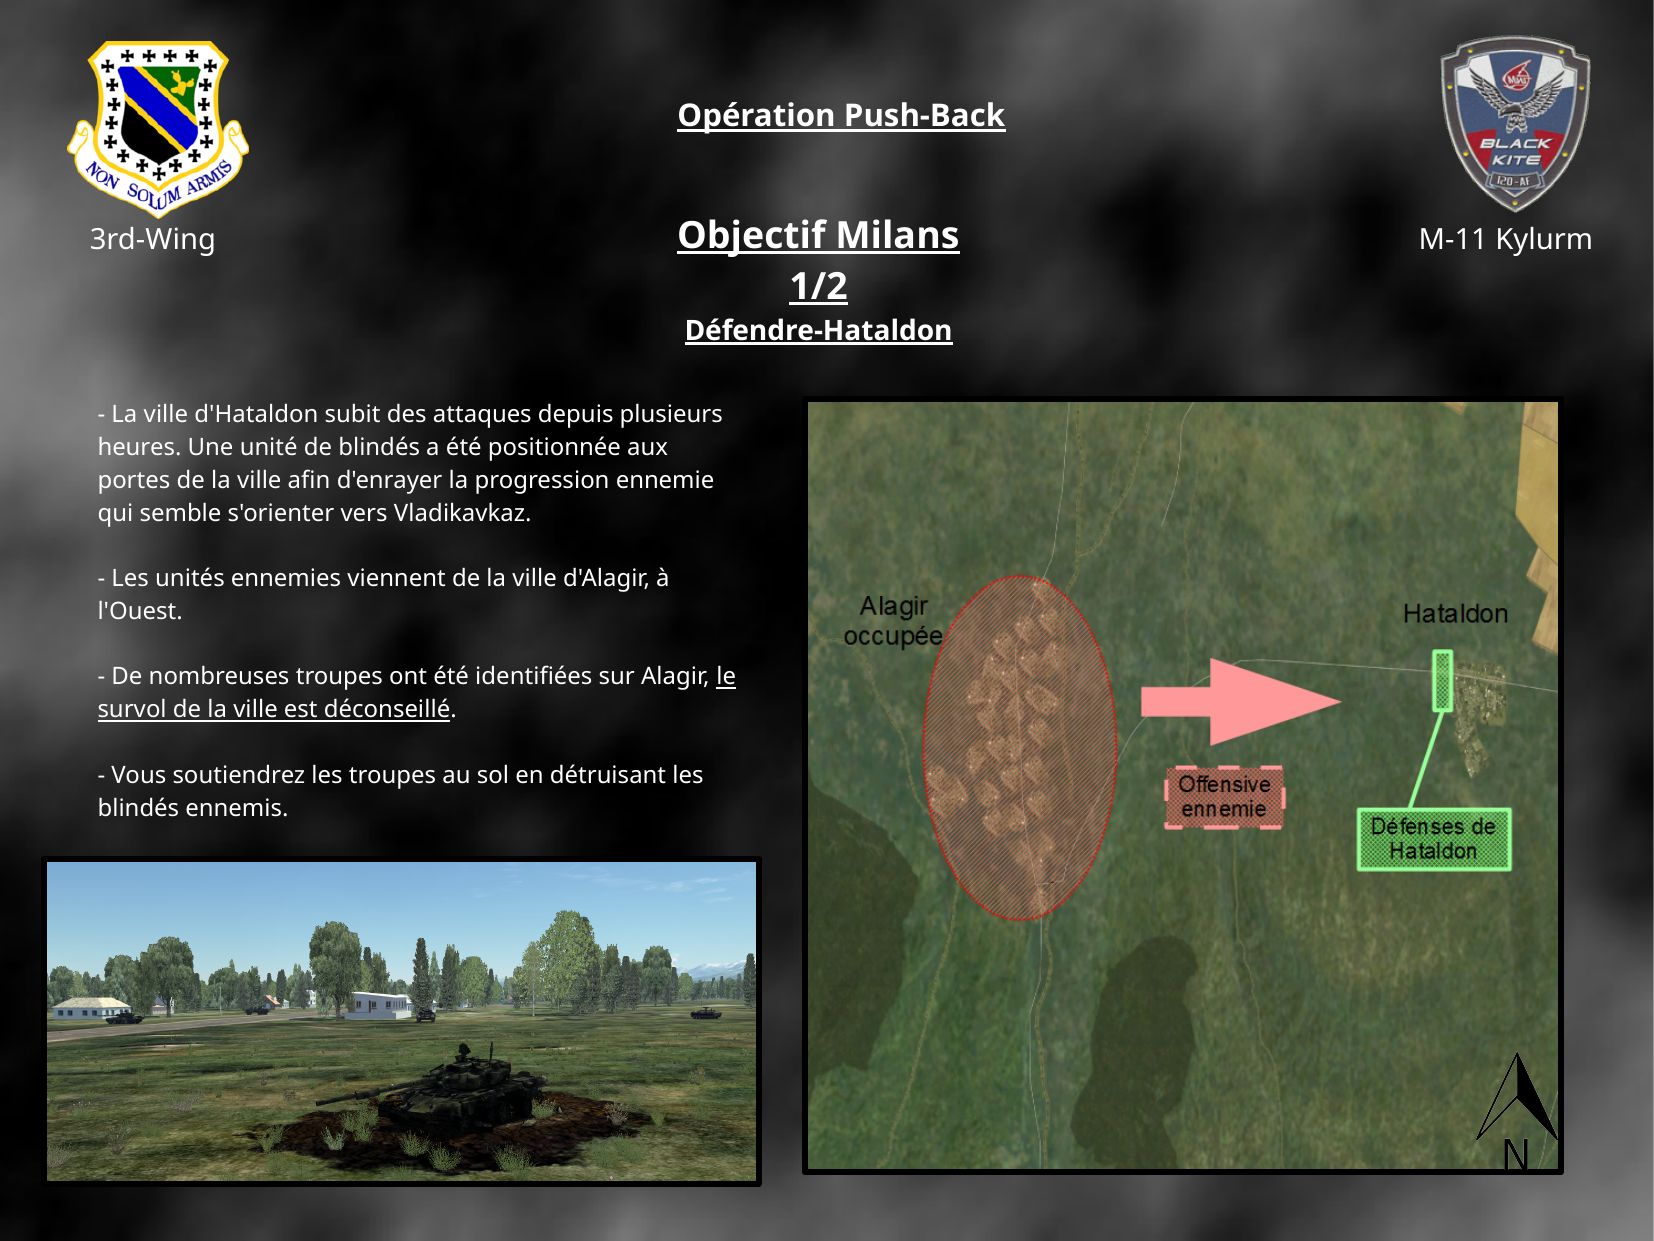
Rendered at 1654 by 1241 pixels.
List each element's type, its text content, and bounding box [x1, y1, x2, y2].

picture [1440, 35, 1591, 213]
title Opération Push-Back 3rd-Wing M-11 Kylurm [53, 0, 1630, 282]
picture [0, 0, 1654, 1241]
text_box Objectif Milans 1/2 Défendre-Hataldon [662, 200, 992, 360]
picture [67, 41, 249, 219]
text_box - La ville d'Hataldon subit des attaques depuis plusieurs heures. Une unité de blindés a été positionnée aux portes de la ville afin d'enrayer la progression ennemie qui semble s'orienter vers Vladikavkaz. - Les unités ennemies viennent de la ville d'Alagir, à l'Ouest. - De nombreuses troupes ont été identifiées sur Alagir, le survol de la ville est déconseillé. - Vous soutiendrez les troupes au sol en détruisant les blindés ennemis. [82, 389, 756, 856]
